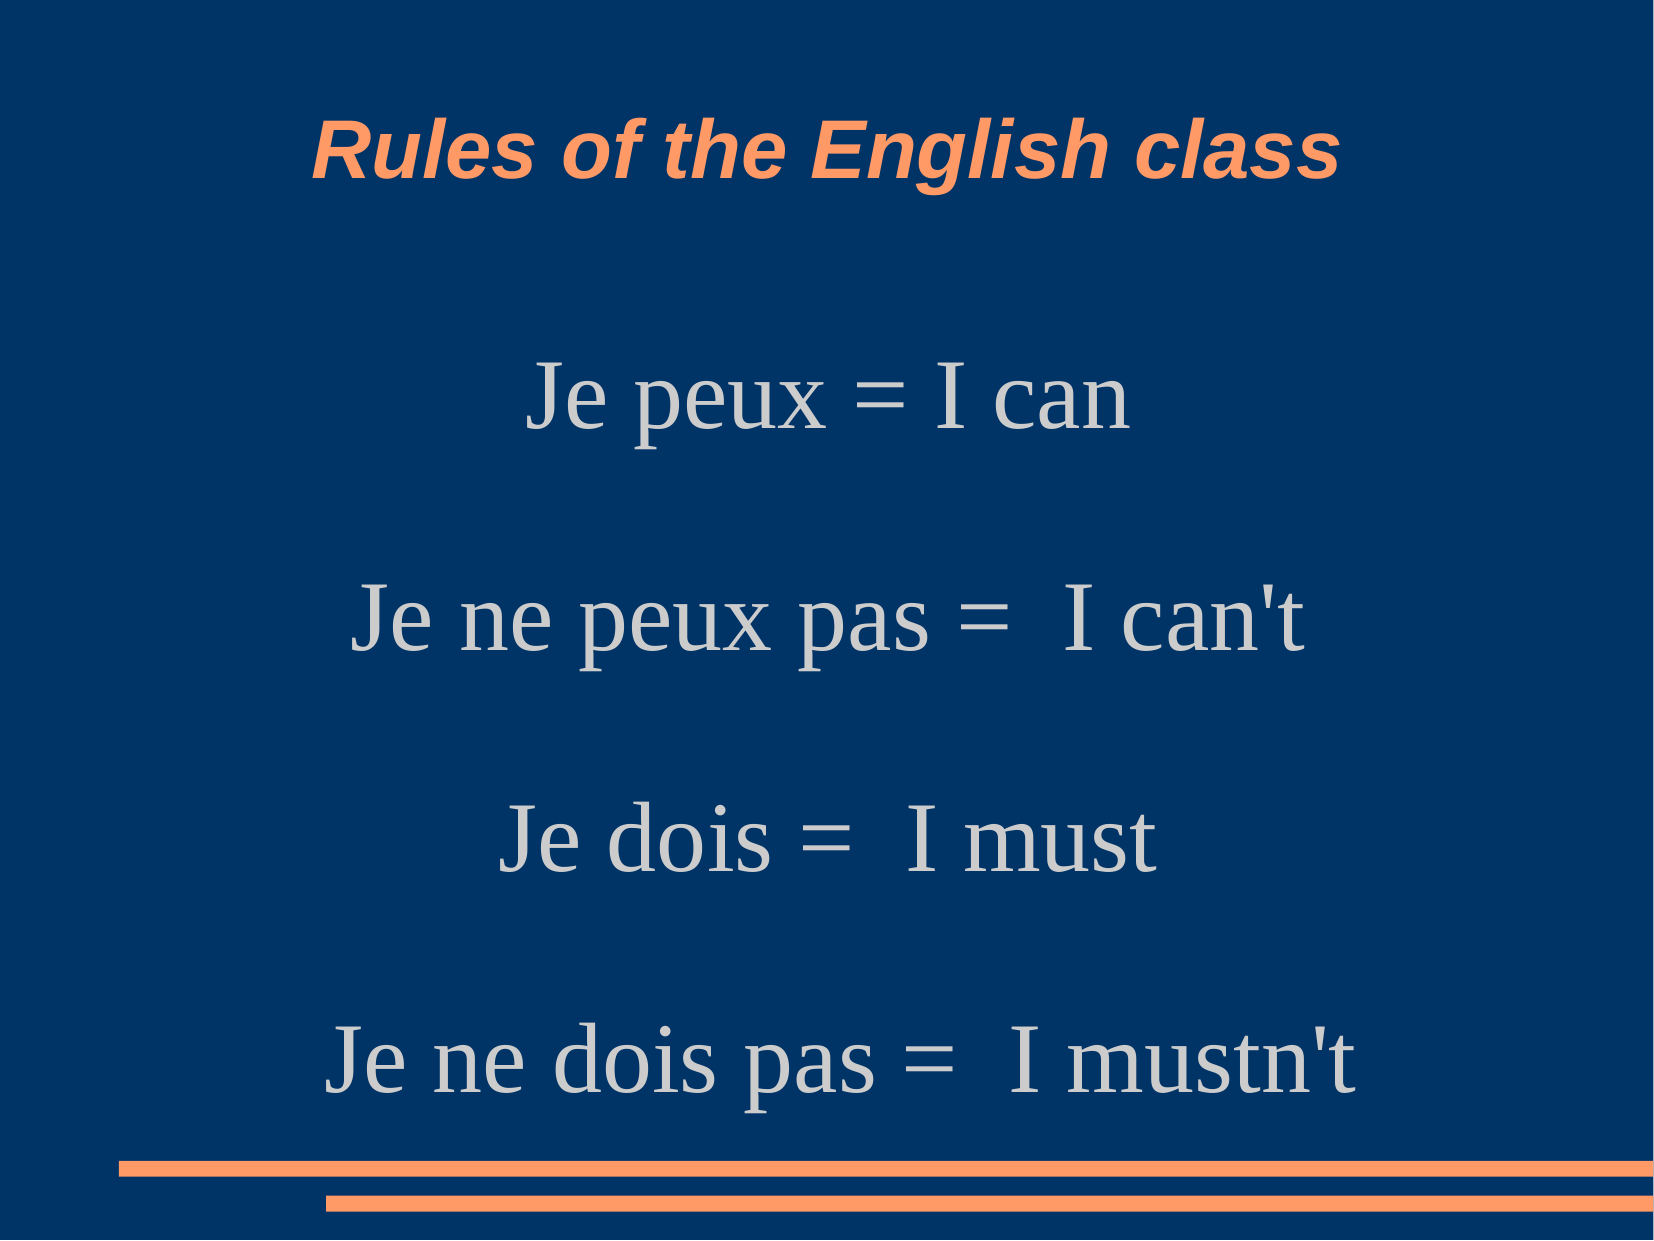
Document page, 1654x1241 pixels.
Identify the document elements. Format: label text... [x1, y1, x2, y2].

subtitle Je peux = I can Je ne peux pas = I can't Je dois = I must Je ne dois pas = I mustn't [121, 322, 1561, 1132]
title Rules of the English class [121, 46, 1534, 254]
